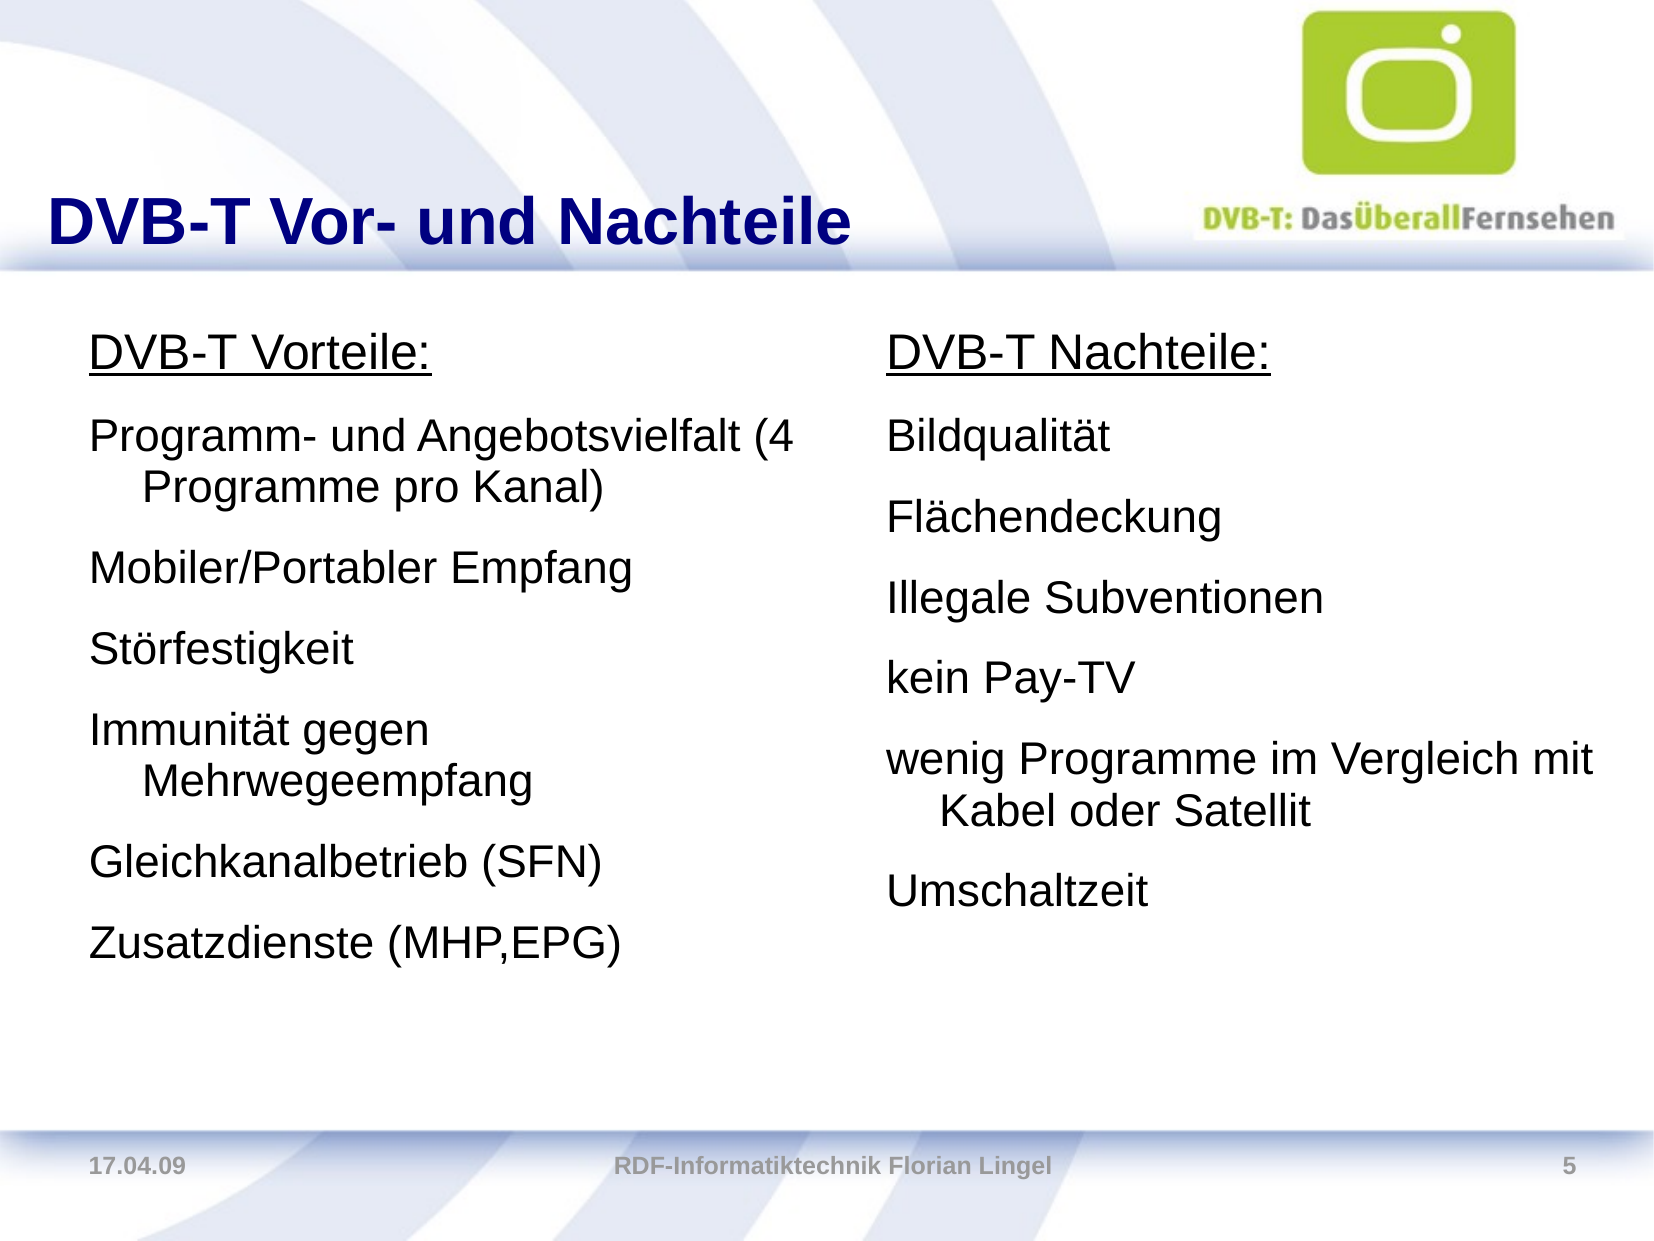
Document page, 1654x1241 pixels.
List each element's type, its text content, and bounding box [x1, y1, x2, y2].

list DVB-T Nachteile: Bildqualität Flächendeckung Illegale Subventionen kein Pay-TV wenig Programme im Vergleich mit Kabel oder Satellit Umschaltzeit [868, 324, 1595, 1024]
list DVB-T Vorteile: Programm- und Angebotsvielfalt (4 Programme pro Kanal) Mobiler/Portabler Empfang Störfestigkeit Immunität gegen Mehrwegeempfang Gleichkanalbetrieb (SFN) Zusatzdienste (MHP,EPG) [71, 324, 798, 1024]
title DVB-T Vor- und Nachteile [47, 177, 1063, 266]
picture [0, 0, 1654, 1241]
